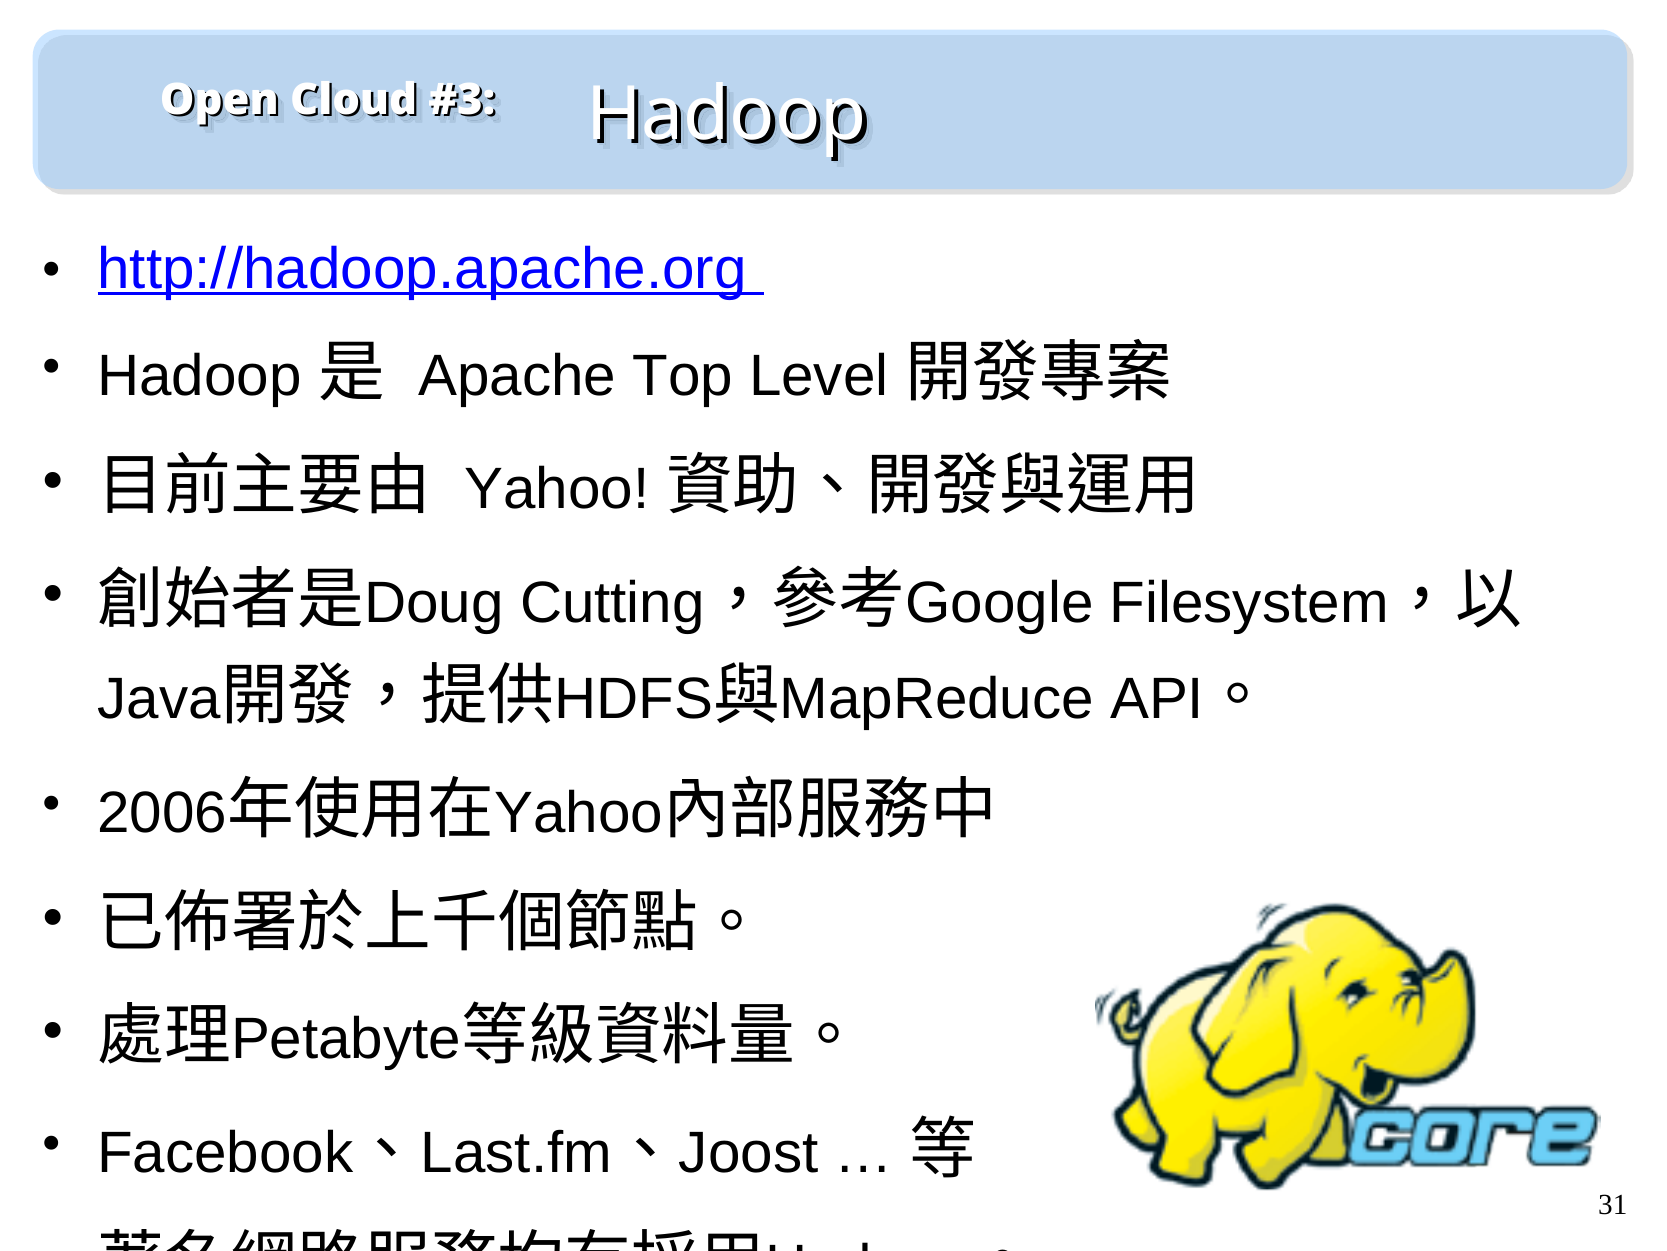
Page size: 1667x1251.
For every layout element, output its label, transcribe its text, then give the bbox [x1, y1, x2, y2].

picture [1095, 898, 1601, 1194]
text_box Open Cloud #3: Hadoop [32, 29, 1628, 190]
list http://hadoop.apache.org Hadoop 是 Apache Top Level 開發專案 目前主要由 Yahoo! 資助、開發與運用 創始者是Doug Cutting，參考Google Filesystem，以Java開發，提供HDFS與MapReduce API。 2006年使用在Yahoo內部服務中 已佈署於上千個節點。 處理Petabyte等級資料量。 Facebook、Last.fm、Joost … 等 著名網路服務均有採用Hadoop。 [41, 236, 1607, 1155]
